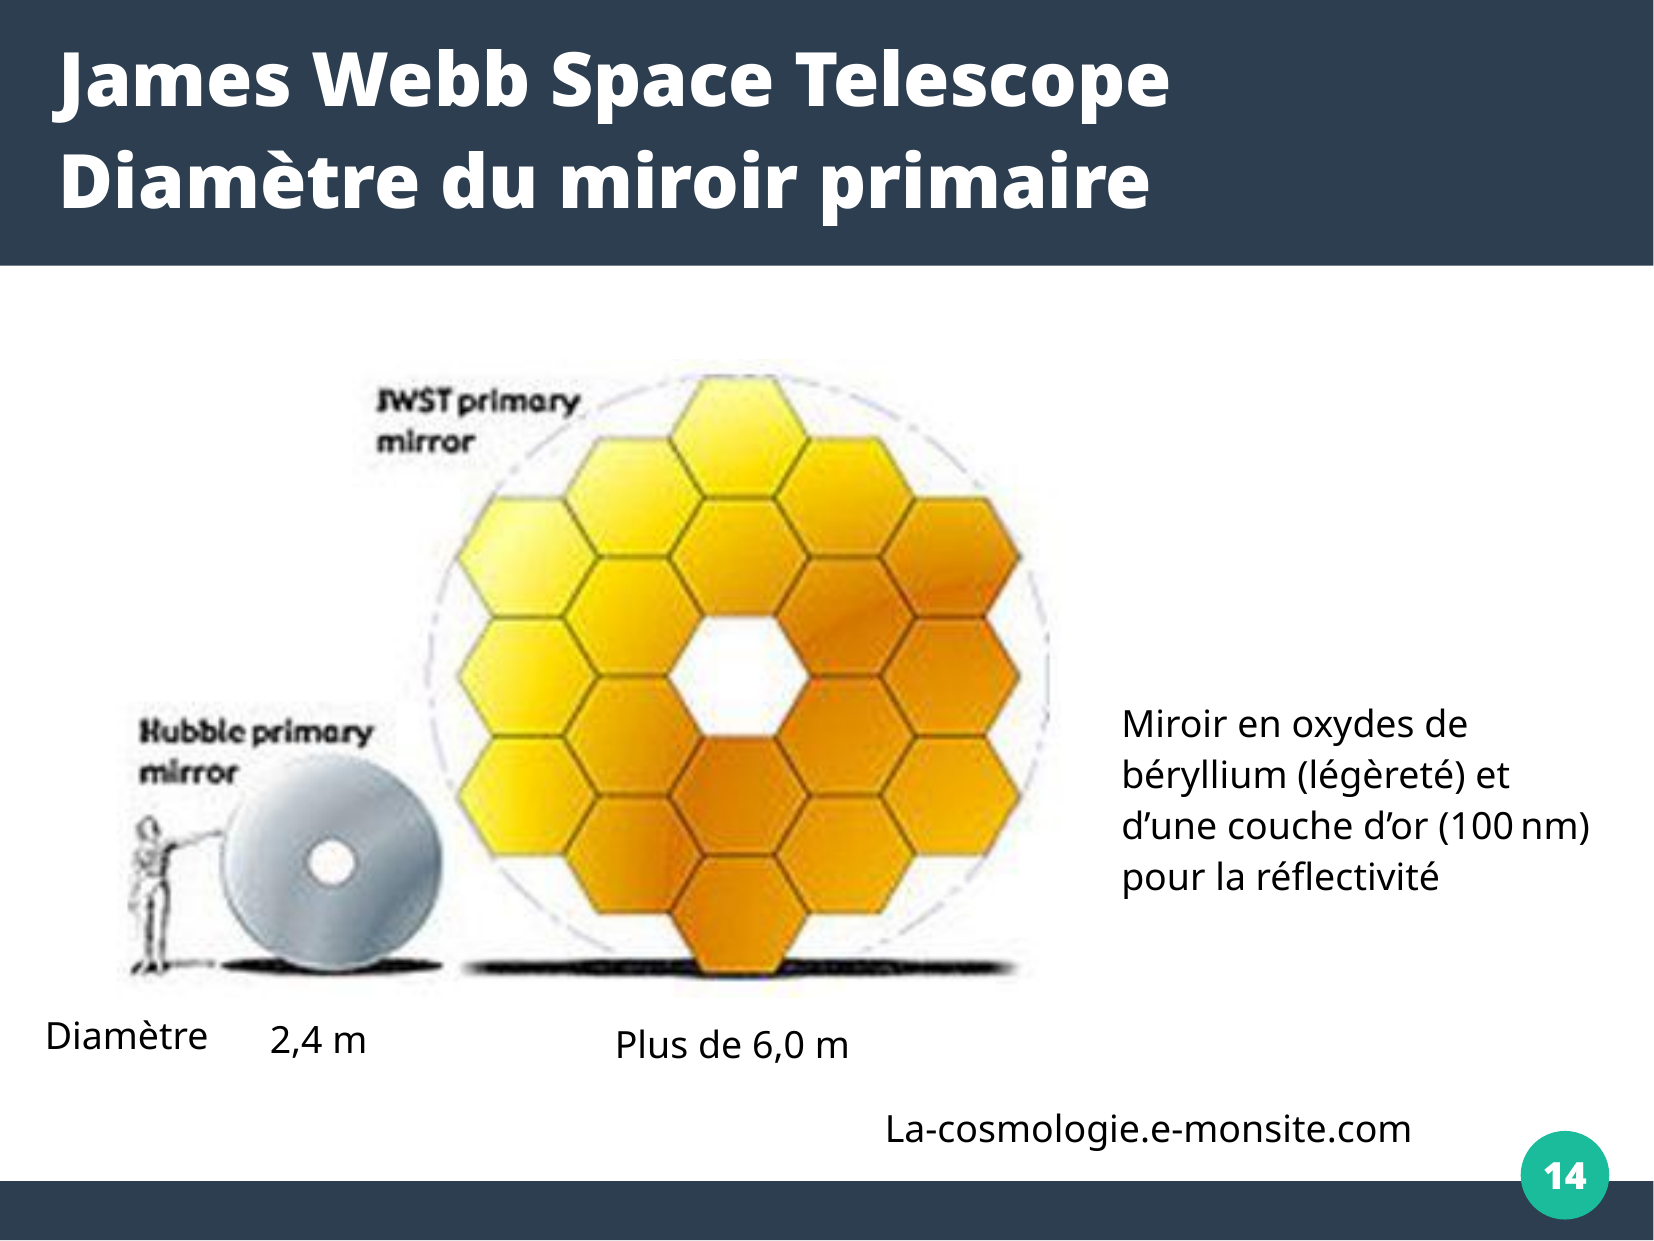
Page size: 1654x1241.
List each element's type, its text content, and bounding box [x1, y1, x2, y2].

text_box Diamètre [30, 1001, 301, 1104]
text_box Plus de 6,0 m [600, 1011, 976, 1070]
text_box Miroir en oxydes de béryllium (légèreté) et d’une couche d’or (100 nm) pour la réflectivité [1106, 690, 1621, 923]
title James Webb Space Telescope Diamètre du miroir primaire [59, 49, 1595, 207]
text_box La-cosmologie.e-monsite.com [870, 1095, 1531, 1197]
picture [75, 359, 1096, 998]
text_box 2,4 m [301, 1006, 511, 1066]
